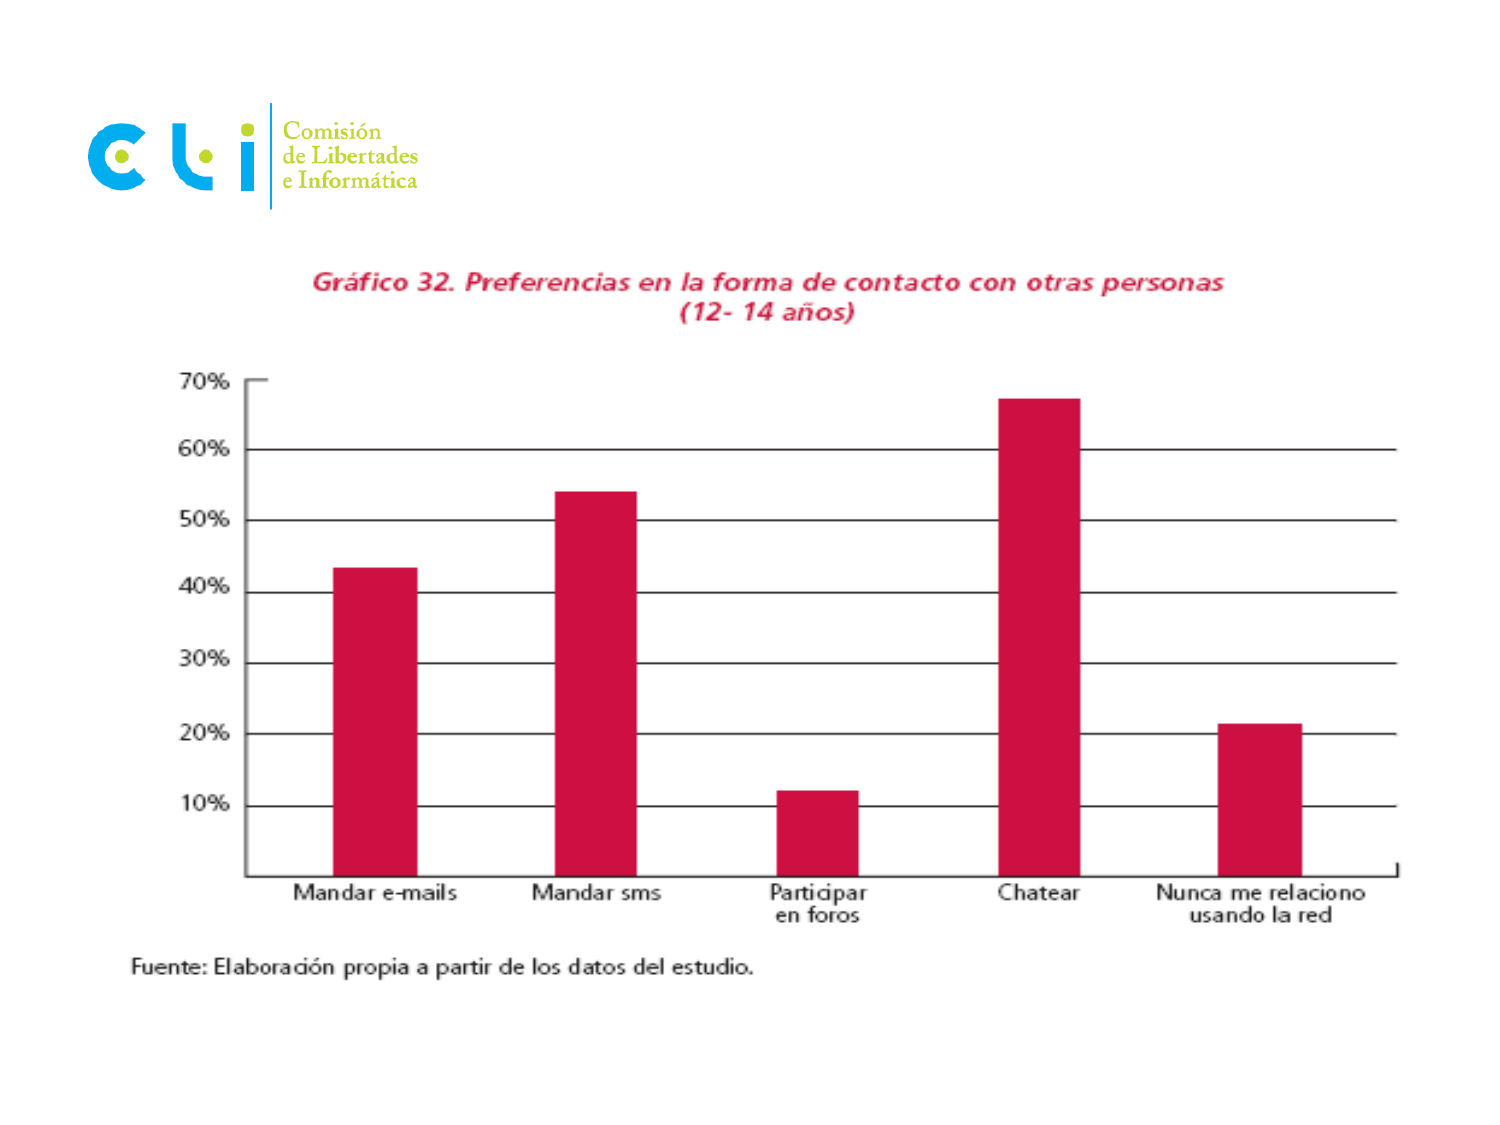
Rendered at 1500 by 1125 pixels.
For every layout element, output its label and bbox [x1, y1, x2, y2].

picture [100, 243, 1459, 1024]
picture [17, 45, 514, 233]
